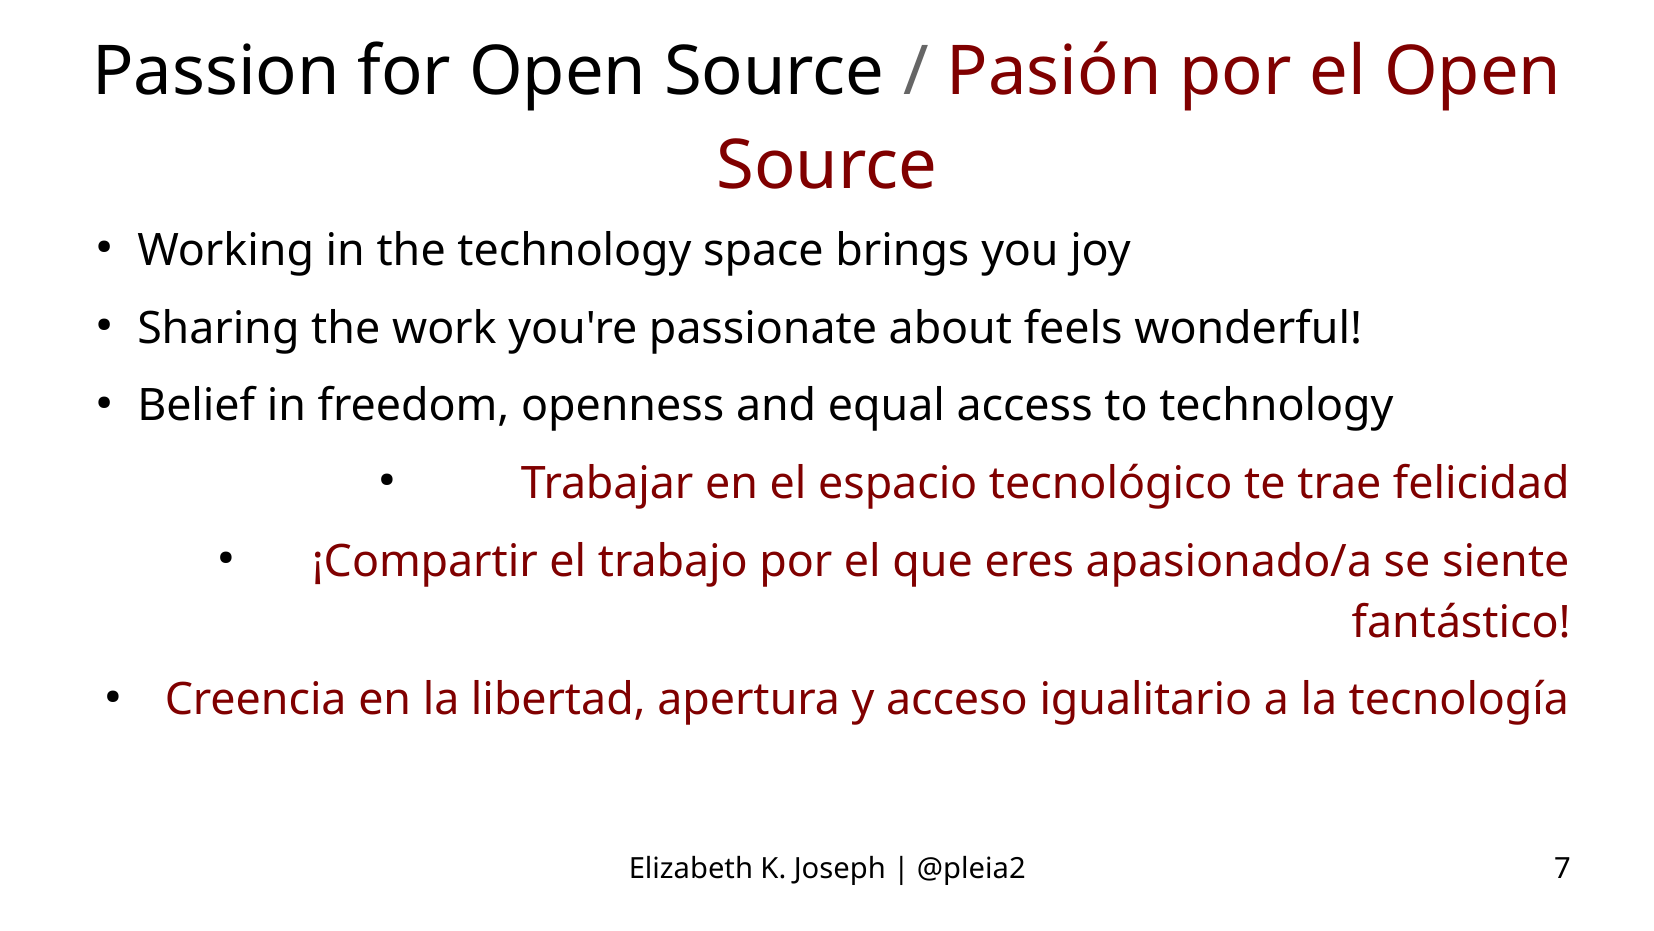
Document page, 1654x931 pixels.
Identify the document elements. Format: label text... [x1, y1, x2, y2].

list Working in the technology space brings you joy Sharing the work you're passionate about feels wonderful! Belief in freedom, openness and equal access to technology Trabajar en el espacio tecnológico te trae felicidad ¡Compartir el trabajo por el que eres apasionado/a se siente fantástico! Creencia en la libertad, apertura y acceso igualitario a la tecnología [82, 217, 1571, 758]
title Passion for Open Source / Pasión por el Open Source [82, 37, 1571, 193]
